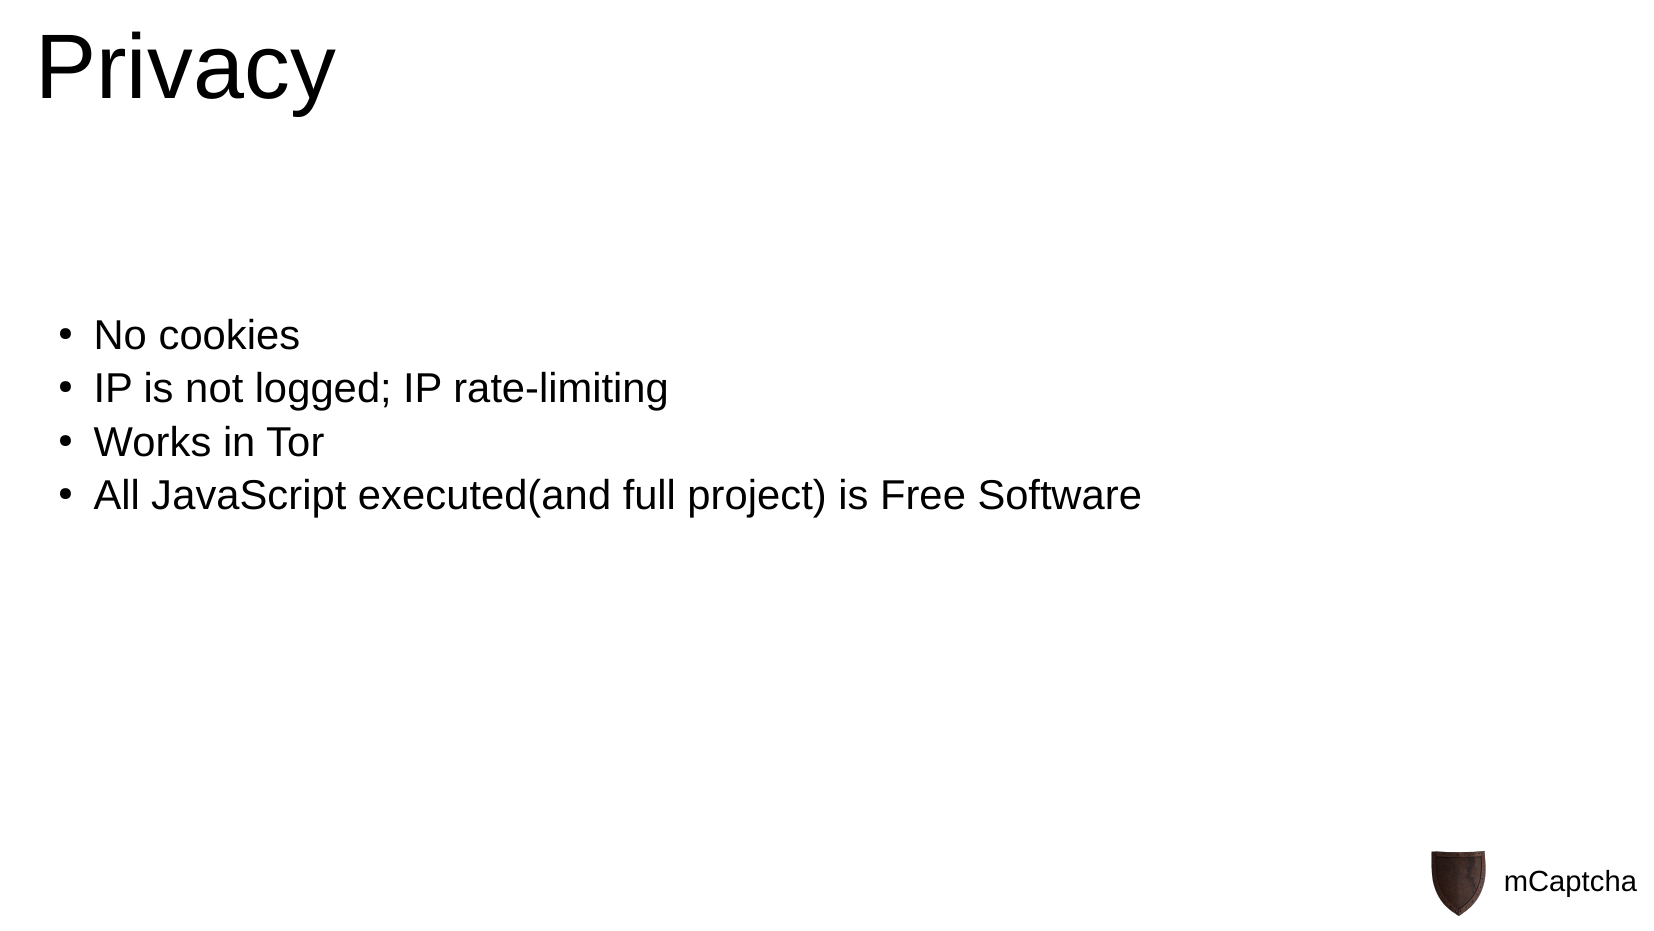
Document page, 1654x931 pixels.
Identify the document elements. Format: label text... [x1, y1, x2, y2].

text_box mCaptcha [1489, 857, 1654, 906]
title Privacy [35, 0, 435, 118]
subtitle No cookies IP is not logged; IP rate-limiting Works in Tor All JavaScript executed(and full project) is Free Software [58, 260, 1596, 670]
picture [1425, 846, 1493, 918]
